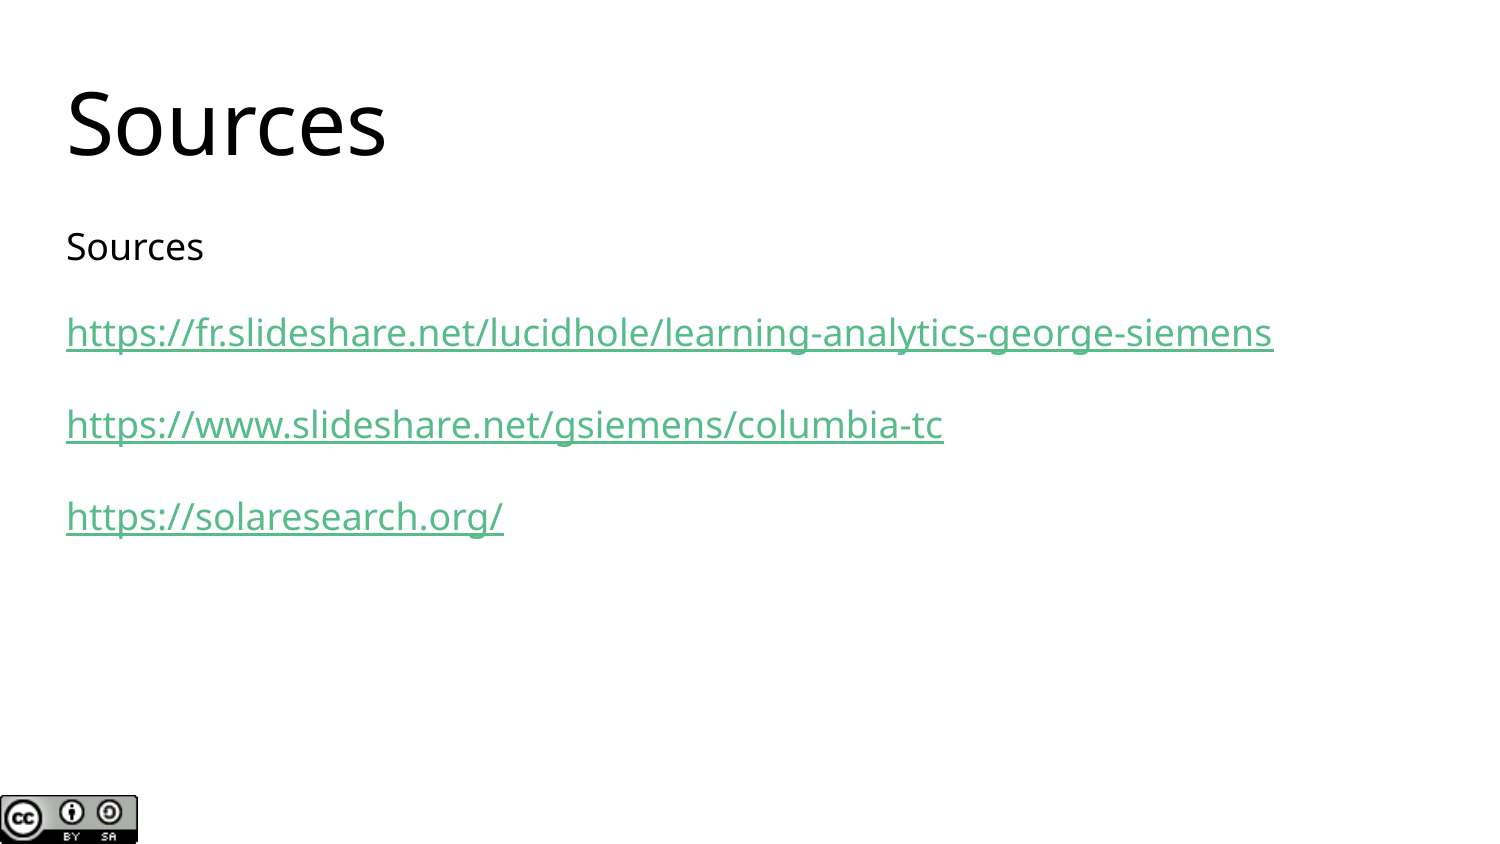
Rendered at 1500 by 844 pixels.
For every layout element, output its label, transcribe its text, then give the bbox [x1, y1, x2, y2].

list Sources https://fr.slideshare.net/lucidhole/learning-analytics-george-siemens https://www.slideshare.net/gsiemens/columbia-tc https://solaresearch.org/ [51, 200, 1449, 752]
picture [0, 795, 138, 844]
title Sources [51, 51, 1449, 189]
